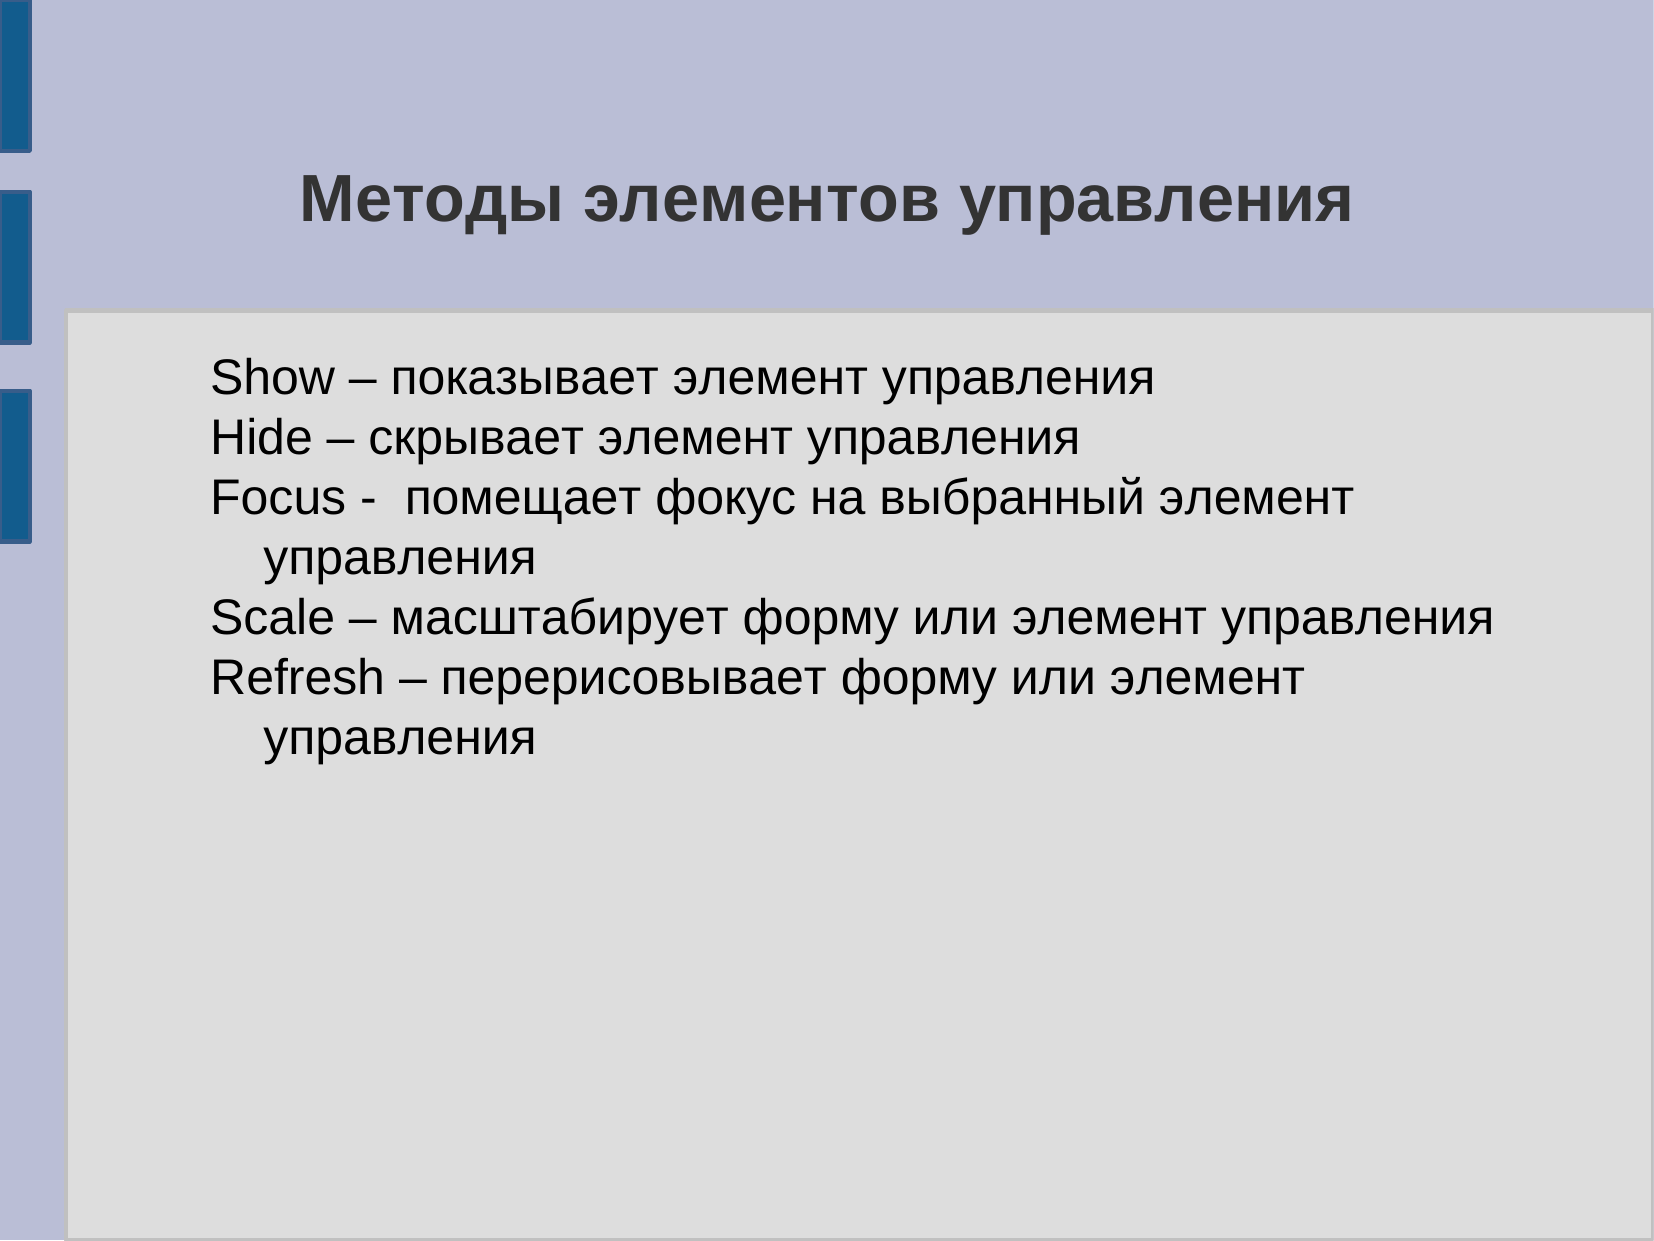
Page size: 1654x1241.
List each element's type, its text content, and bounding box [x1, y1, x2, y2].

list Show – показывает элемент управления Hide – скрывает элемент управления Focus - помещает фокус на выбранный элемент управления Scale – масштабирует форму или элемент управления Refresh – перерисовывает форму или элемент управления [121, 344, 1534, 1112]
title Методы элементов управления [121, 98, 1534, 291]
